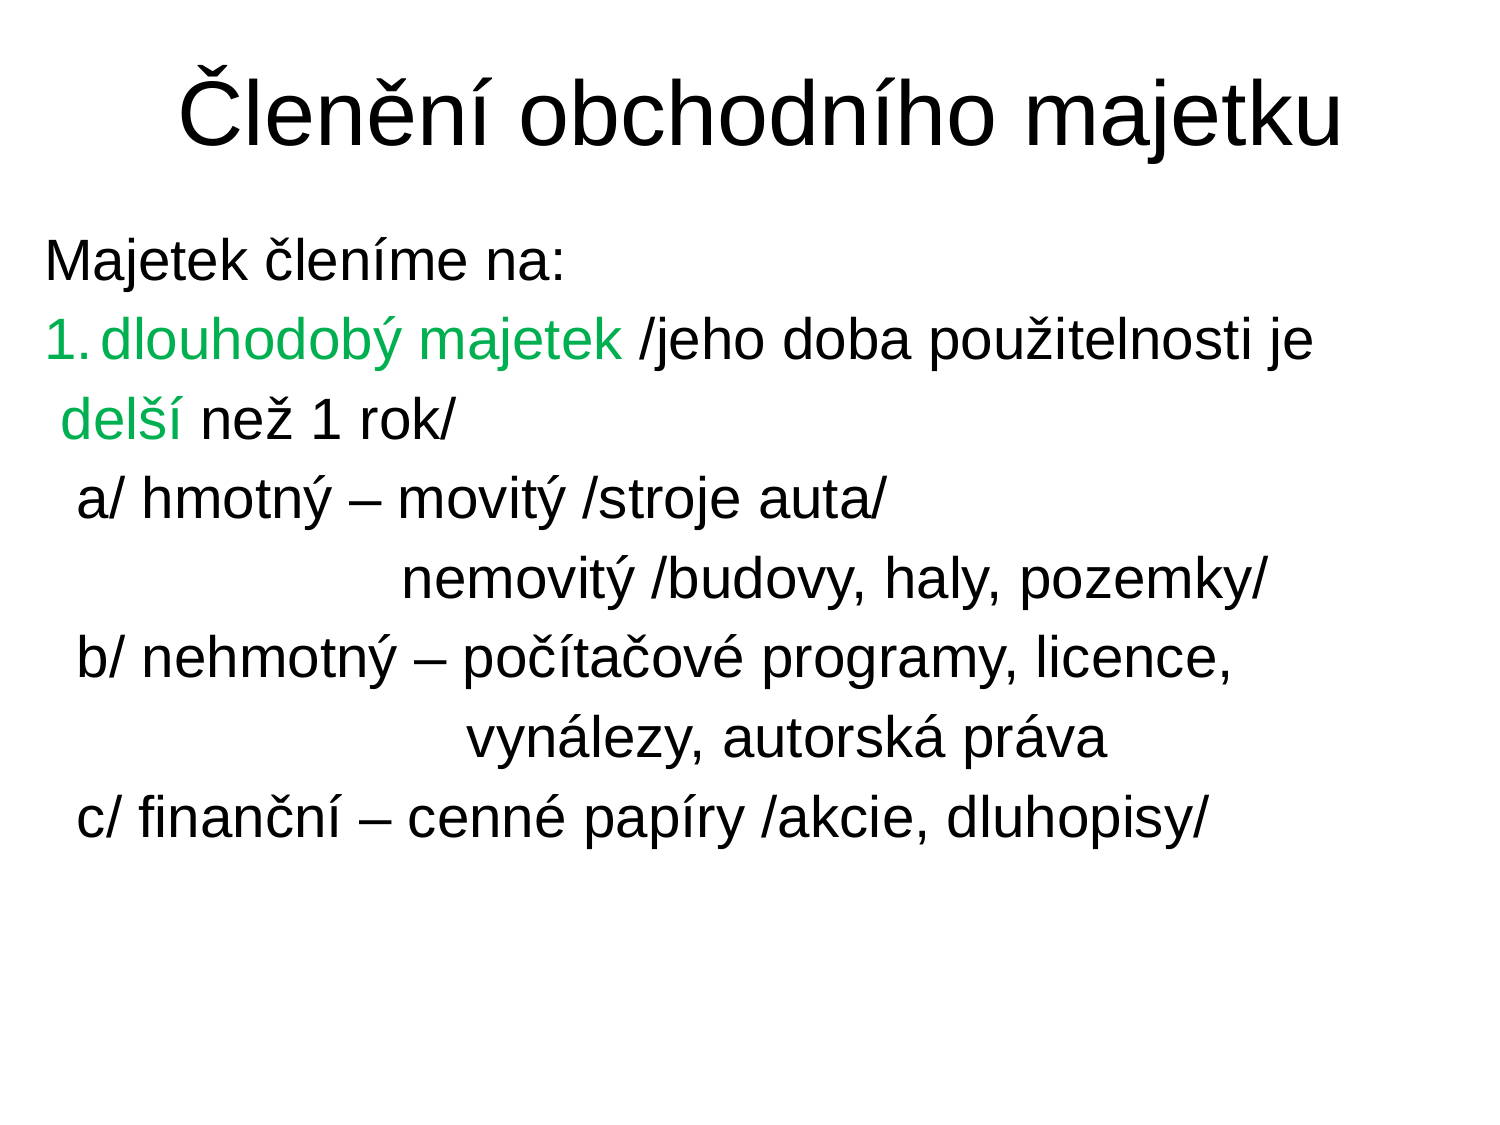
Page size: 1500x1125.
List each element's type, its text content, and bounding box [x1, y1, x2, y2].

list Majetek členíme na: dlouhodobý majetek /jeho doba použitelnosti je delší než 1 rok/ a/ hmotný – movitý /stroje auta/ nemovitý /budovy, haly, pozemky/ b/ nehmotný – počítačové programy, licence, vynálezy, autorská práva c/ finanční – cenné papíry /akcie, dluhopisy/ [29, 219, 1500, 1083]
title Členění obchodního majetku [88, 51, 1436, 177]
